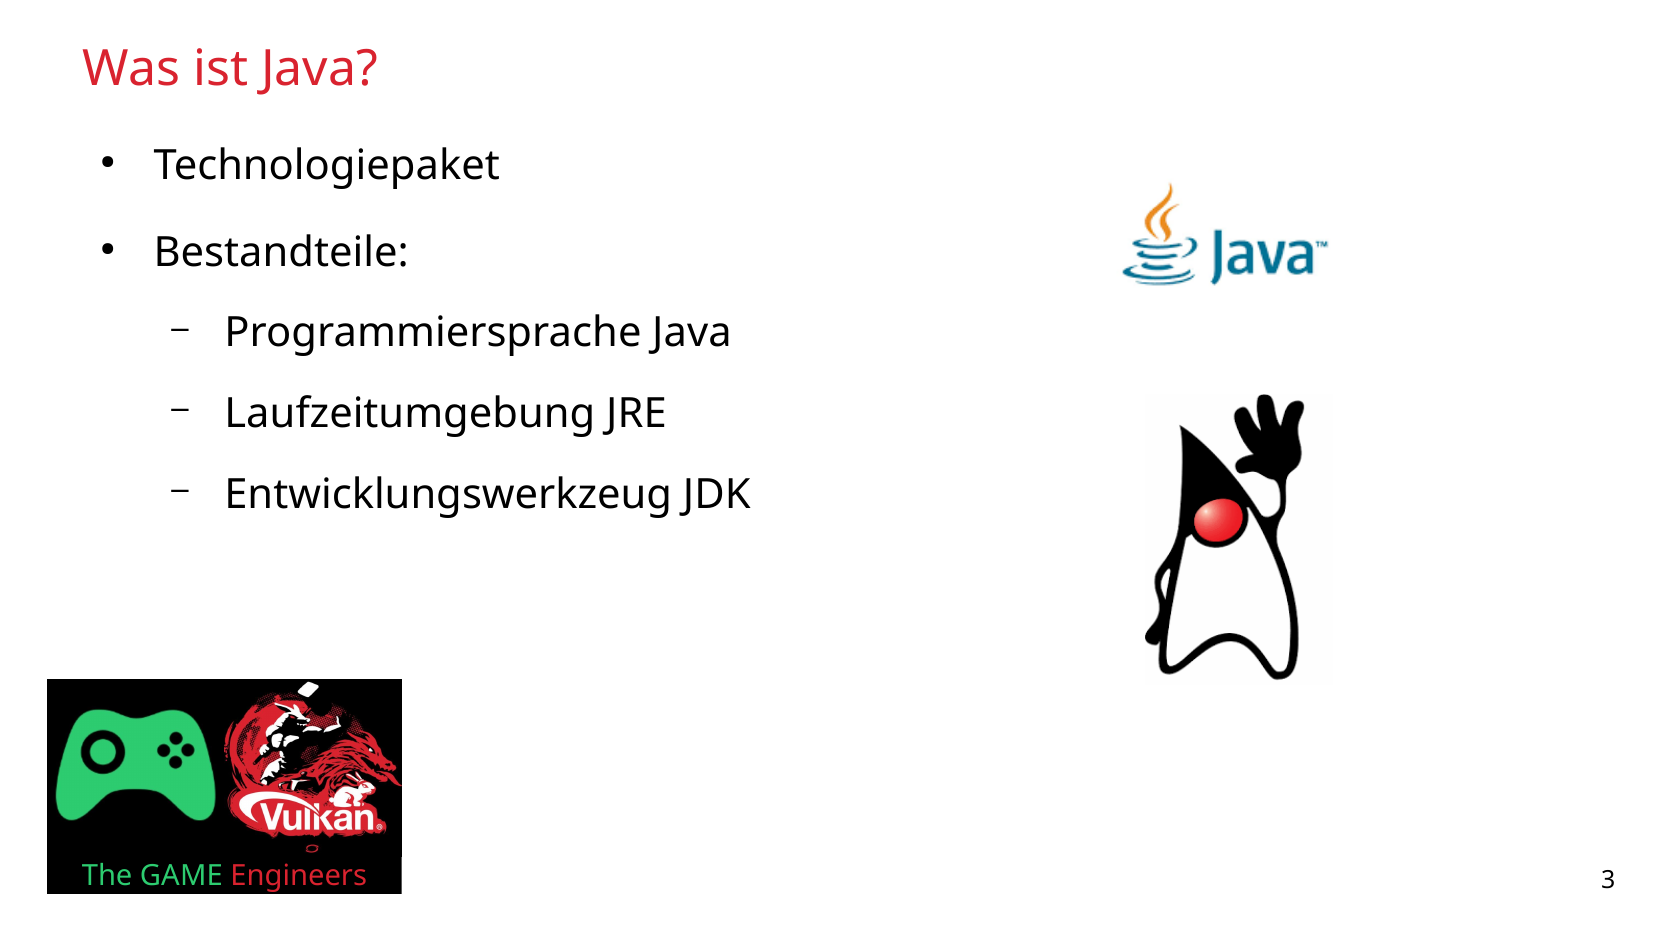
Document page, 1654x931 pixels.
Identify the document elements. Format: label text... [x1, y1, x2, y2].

title Was ist Java? [82, 36, 1571, 96]
picture [47, 679, 402, 857]
picture [1145, 394, 1333, 686]
list Technologiepaket Bestandteile: Programmiersprache Java Laufzeitumgebung JRE Entwicklungswerkzeug JDK [82, 134, 1571, 650]
picture [1015, 82, 1421, 386]
